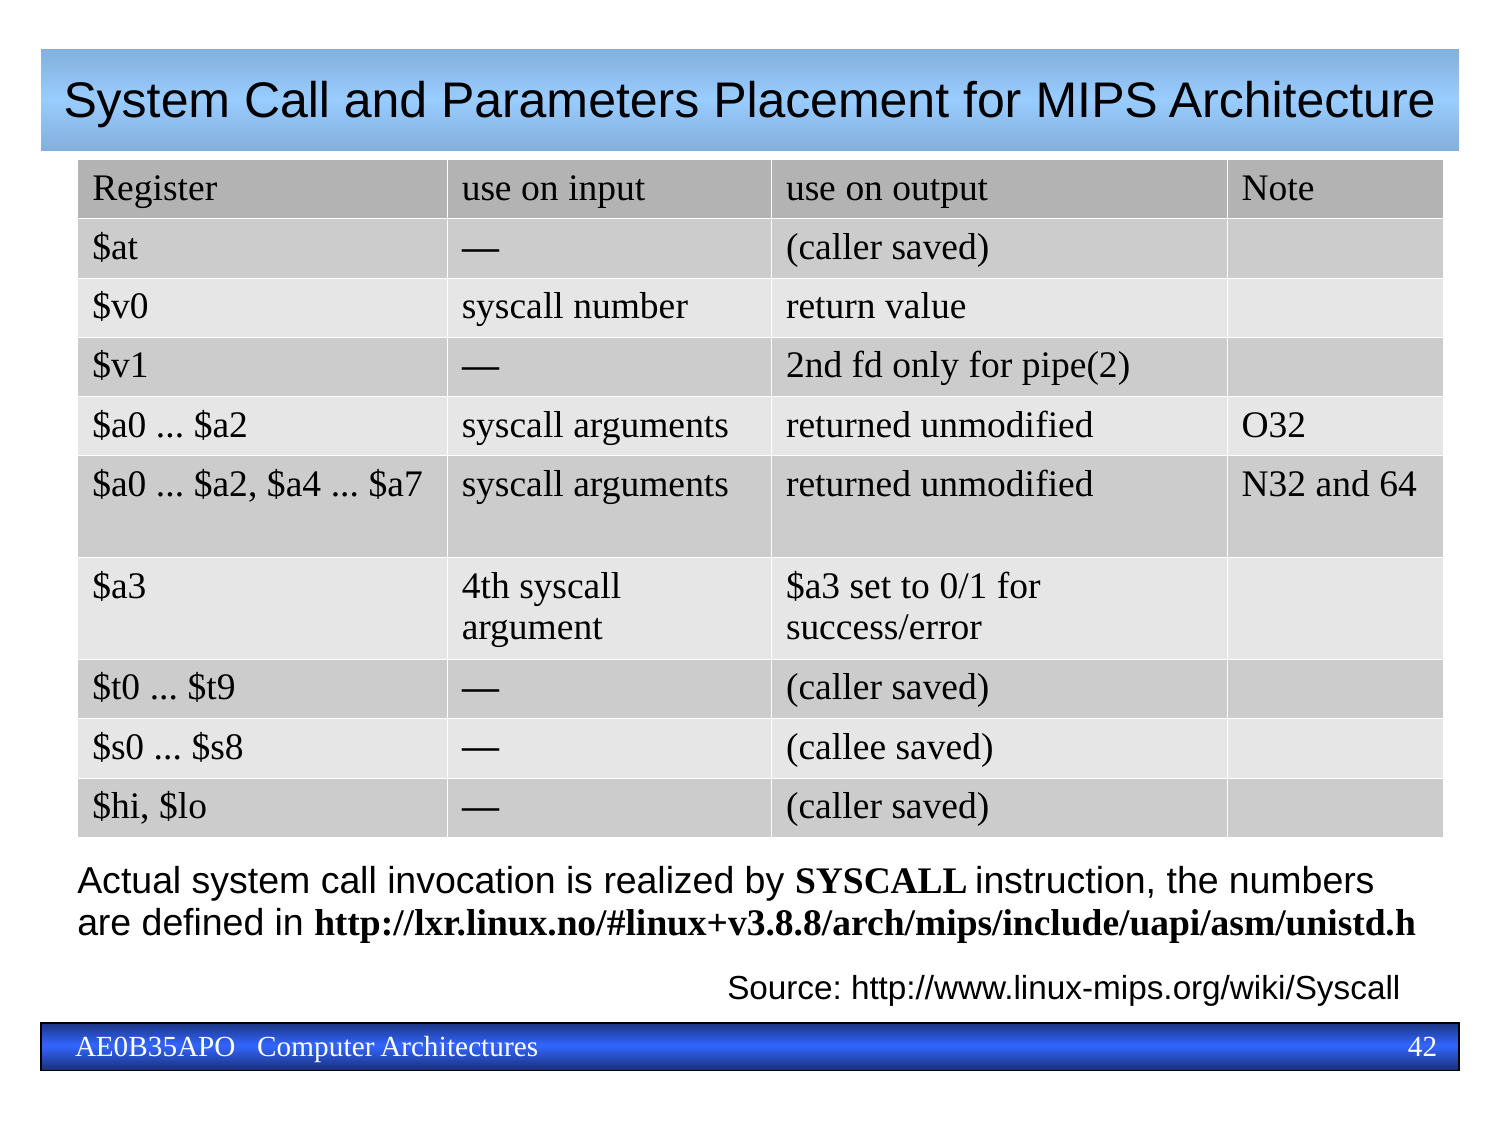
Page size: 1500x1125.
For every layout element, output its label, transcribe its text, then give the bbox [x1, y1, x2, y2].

table_header Register [78, 160, 447, 218]
text_box Source: http://www.linux-mips.org/wiki/Syscall [712, 962, 1463, 1015]
table_cell [1228, 558, 1443, 659]
table_header use on input [448, 160, 771, 218]
table_cell (caller saved) [772, 779, 1227, 837]
table_cell $a0 ... $a2 [78, 397, 447, 455]
table_cell $t0 ... $t9 [78, 660, 447, 718]
table_cell ― [448, 779, 771, 837]
table_cell $v0 [78, 279, 447, 337]
table_header use on output [772, 160, 1227, 218]
table_cell $a3 set to 0/1 for success/error [772, 558, 1227, 659]
table_cell $hi, $lo [78, 779, 447, 837]
table_cell 4th syscall argument [448, 558, 771, 659]
table_cell N32 and 64 [1228, 456, 1443, 557]
table_cell $at [78, 219, 447, 278]
table_cell (caller saved) [772, 219, 1227, 278]
table_cell (caller saved) [772, 660, 1227, 718]
table_cell [1228, 338, 1443, 396]
table_cell returned unmodified [772, 456, 1227, 557]
table_cell O32 [1228, 397, 1443, 455]
table_header Note [1228, 160, 1443, 218]
table_cell $a0 ... $a2, $a4 ... $a7 [78, 456, 447, 557]
table_cell ― [448, 660, 771, 718]
title System Call and Parameters Placement for MIPS Architecture [41, 49, 1459, 151]
table_cell [1228, 660, 1443, 718]
table_cell $v1 [78, 338, 447, 396]
table_cell syscall number [448, 279, 771, 337]
table_cell syscall arguments [448, 397, 771, 455]
text_box Actual system call invocation is realized by SYSCALL instruction, the numbers are defined in http://lxr.linux.no/#linux+v3.8.8/arch/mips/include/uapi/asm/unistd.h [62, 851, 1438, 951]
table_cell return value [772, 279, 1227, 337]
table_cell (callee saved) [772, 719, 1227, 778]
table_cell 2nd fd only for pipe(2) [772, 338, 1227, 396]
table_cell [1228, 719, 1443, 778]
table_cell [1228, 219, 1443, 278]
table_cell ― [448, 719, 771, 778]
table_cell $s0 ... $s8 [78, 719, 447, 778]
table_cell syscall arguments [448, 456, 771, 557]
table_cell [1228, 779, 1443, 837]
table_cell returned unmodified [772, 397, 1227, 455]
table_cell ― [448, 338, 771, 396]
table_cell $a3 [78, 558, 447, 659]
table_cell ― [448, 219, 771, 278]
table_cell [1228, 279, 1443, 337]
